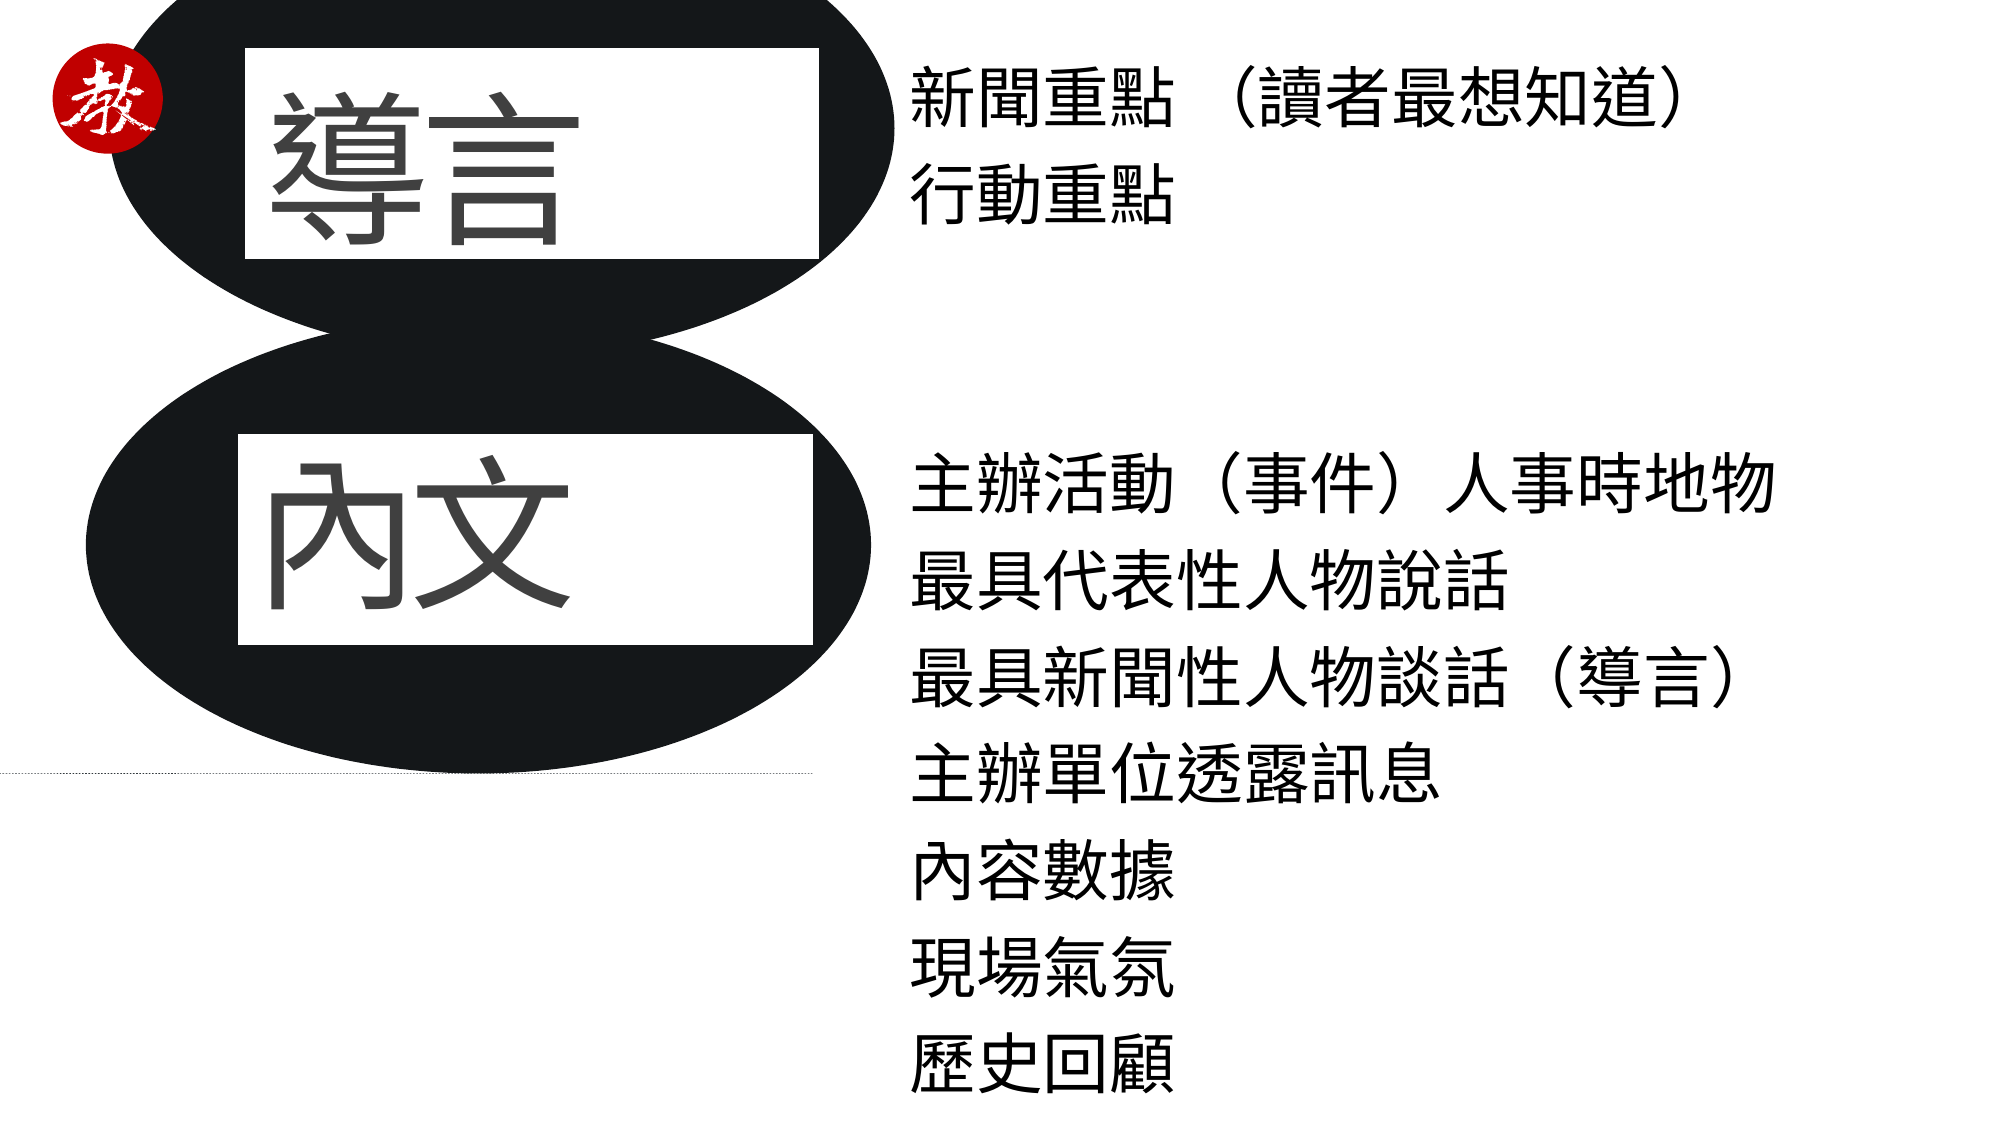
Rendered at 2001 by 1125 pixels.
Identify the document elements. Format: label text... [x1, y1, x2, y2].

text_box 新聞重點 （讀者最想知道） 行動重點 主辦活動（事件）人事時地物 最具代表性人物說話 最具新聞性人物談話（導言） 主辦單位透露訊息 內容數據 現場氣氛 歷史回顧 [894, 48, 2000, 1125]
picture [59, 58, 156, 136]
text_box [85, 316, 872, 774]
text_box 內文 [238, 421, 790, 710]
text_box [67, 0, 894, 332]
text_box [52, 72, 59, 125]
text_box 導言 [249, 58, 680, 346]
